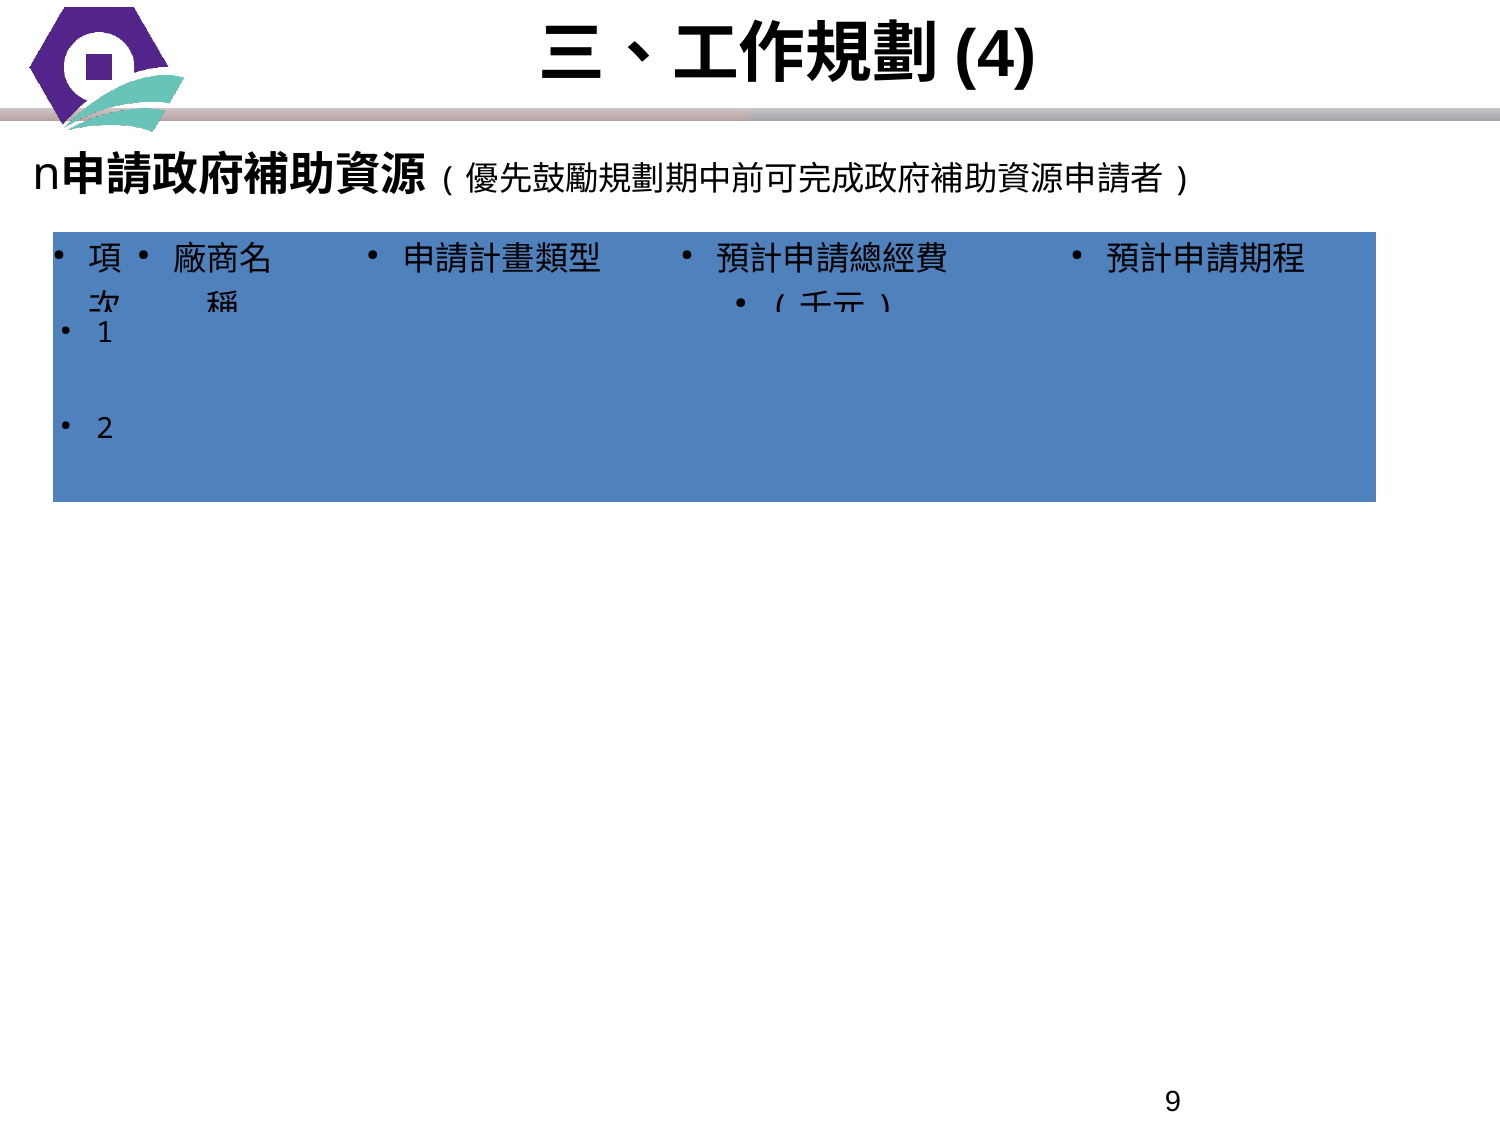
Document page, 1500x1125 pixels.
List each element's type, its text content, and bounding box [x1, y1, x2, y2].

table_header 項次 [53, 232, 121, 312]
table_cell [951, 407, 1376, 502]
table_cell 2 [53, 407, 121, 502]
table_header 預計申請總經費 (千元) [679, 232, 951, 312]
table_cell 1 [53, 312, 121, 407]
table_cell [121, 312, 289, 407]
text_box 申請政府補助資源(優先鼓勵規劃期中前可完成政府補助資源申請者) [18, 137, 1482, 207]
table_cell [289, 407, 679, 502]
table_cell [289, 312, 679, 407]
table_header 申請計畫類型 [289, 232, 679, 312]
table_cell [121, 407, 289, 502]
table_cell [679, 312, 951, 407]
text_box 三、工作規劃(4) [0, 19, 1500, 97]
table_header 預計申請期程 [951, 232, 1376, 312]
table_cell [679, 407, 951, 502]
table_cell [951, 312, 1376, 407]
table_header 廠商名稱 [121, 232, 289, 312]
